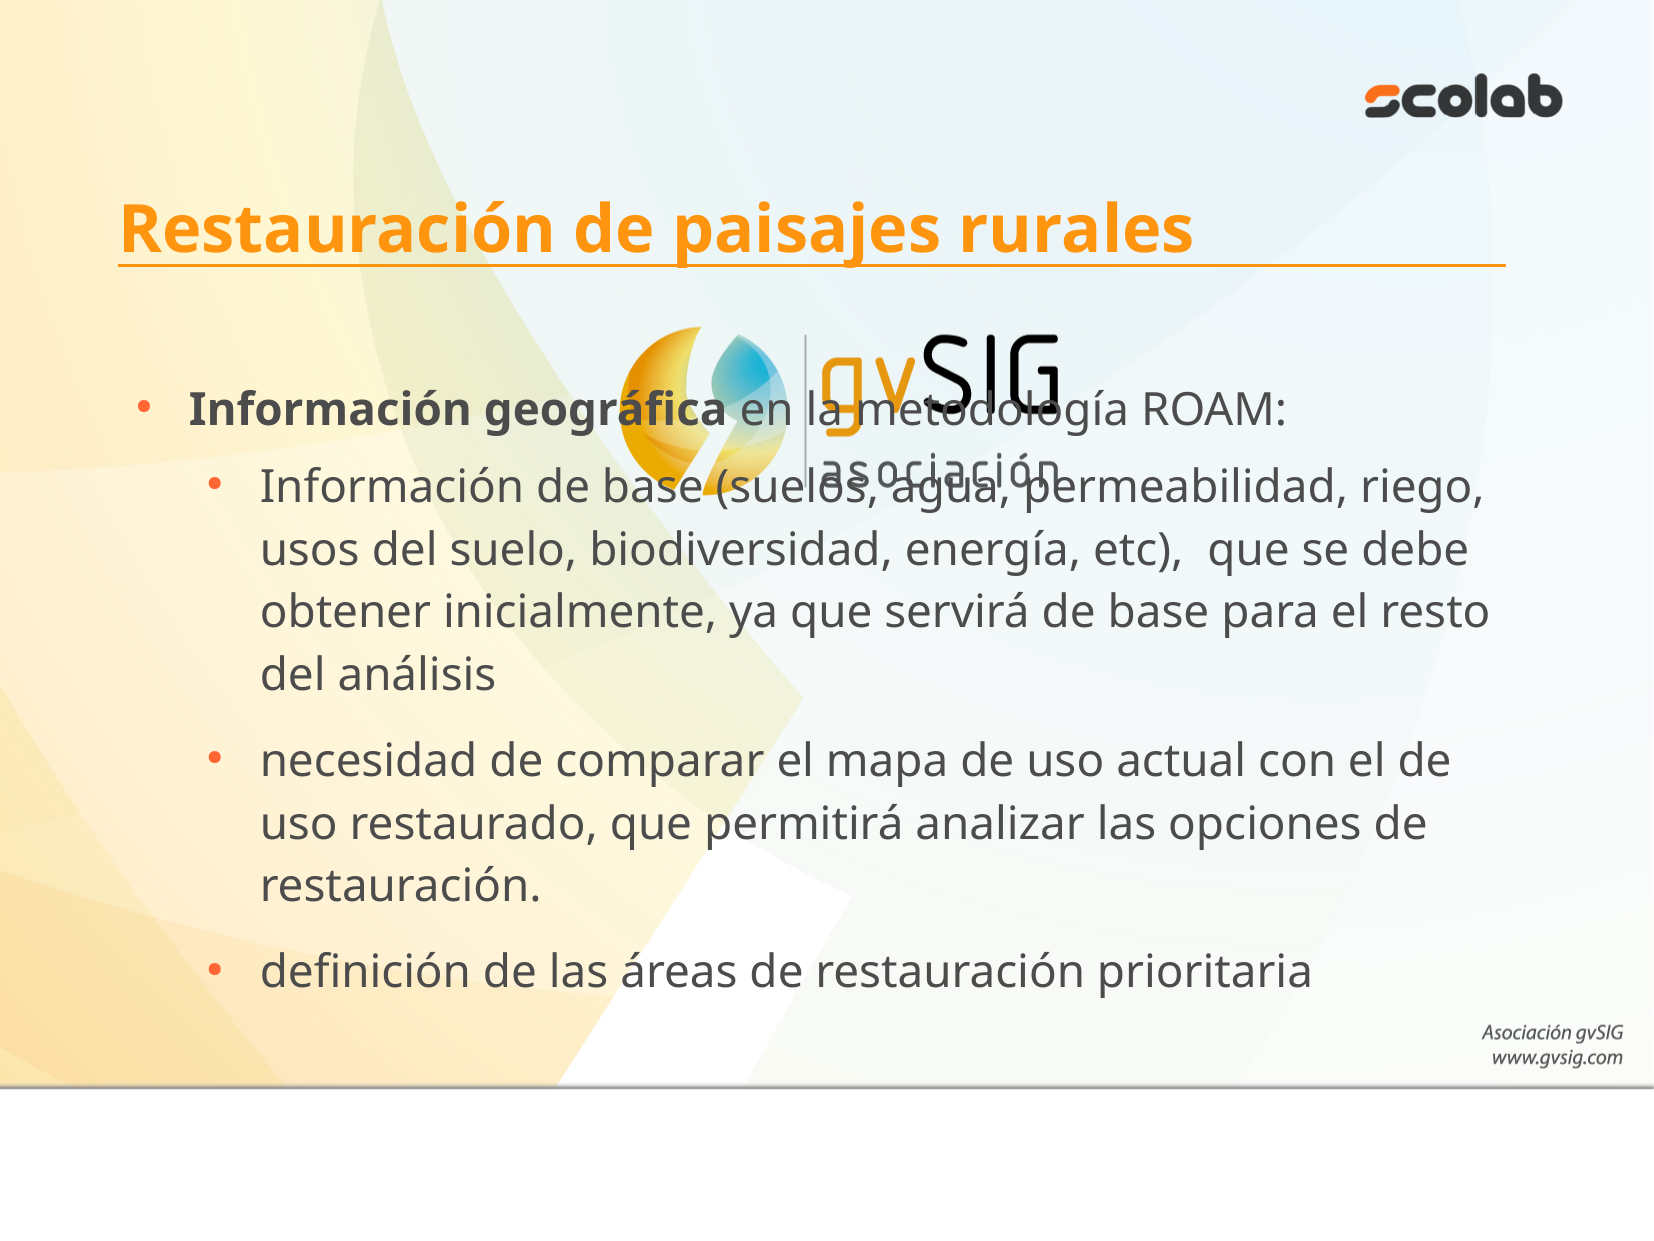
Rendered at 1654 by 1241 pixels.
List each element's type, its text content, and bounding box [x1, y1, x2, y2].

title Restauración de paisajes rurales [118, 177, 1607, 276]
picture [0, 0, 1654, 1241]
list Información geográfica en la metodología ROAM: Información de base (suelos, agua, permeabilidad, riego, usos del suelo, biodiversidad, energía, etc), que se debe obtener inicialmente, ya que servirá de base para el resto del análisis necesidad de comparar el mapa de uso actual con el de uso restaurado, que permitirá analizar las opciones de restauración. definición de las áreas de restauración prioritaria [118, 299, 1506, 1123]
